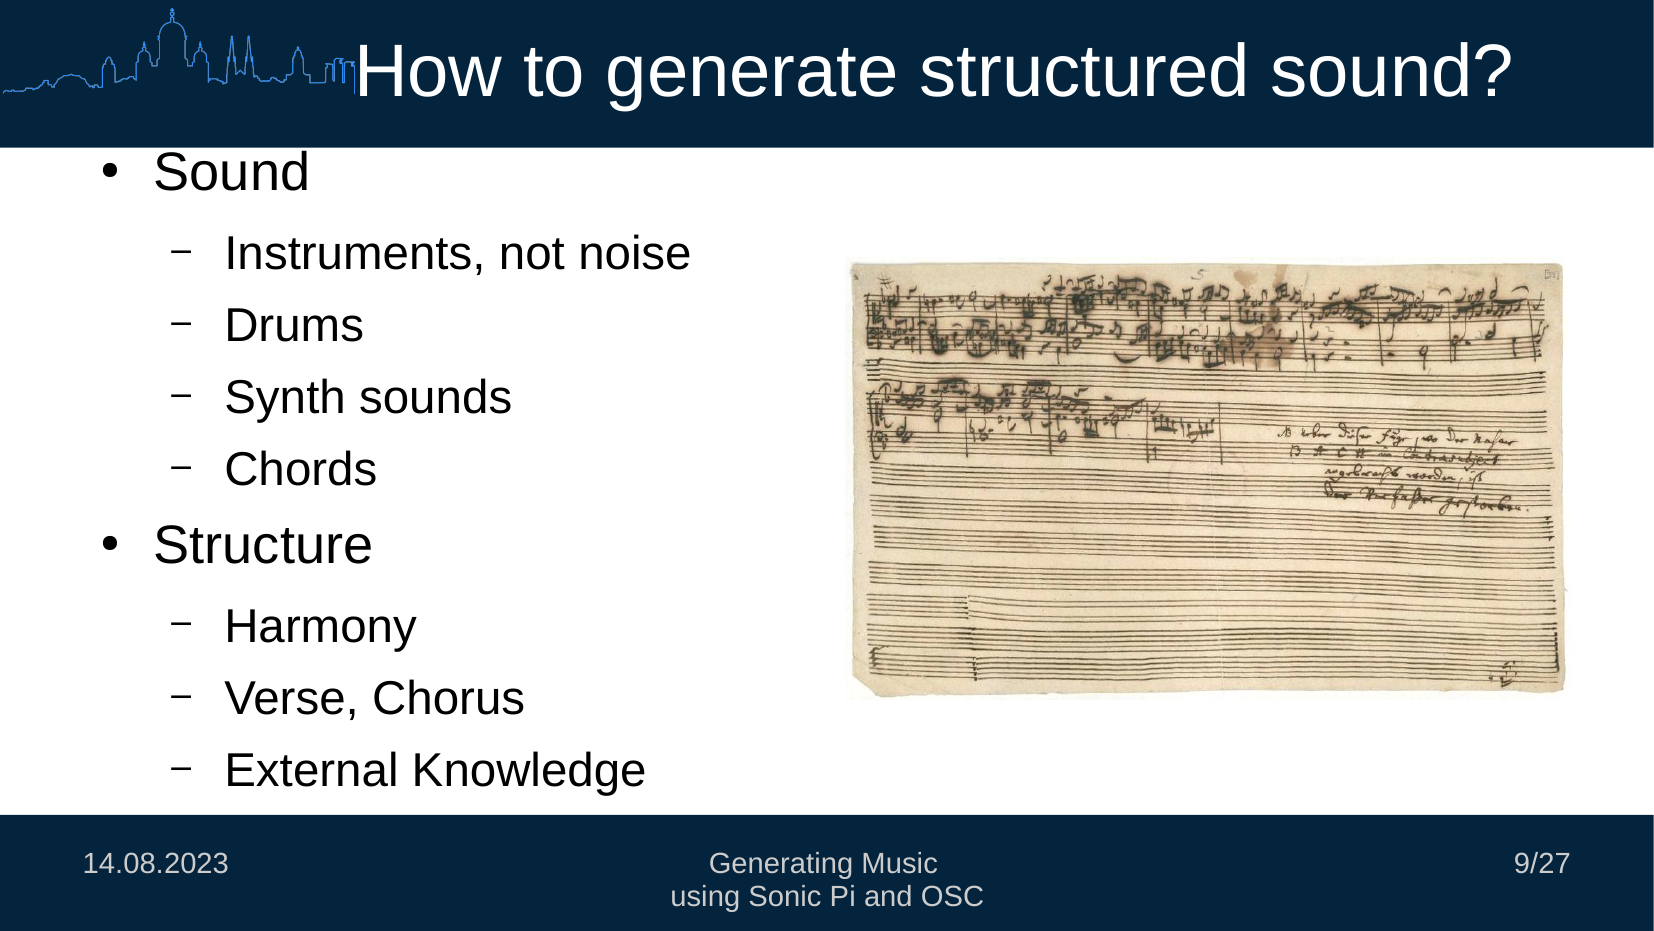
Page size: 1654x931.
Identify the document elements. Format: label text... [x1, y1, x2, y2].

picture [845, 257, 1572, 700]
list Sound Instruments, not noise Drums Synth sounds Chords Structure Harmony Verse, Chorus External Knowledge [82, 141, 809, 815]
title How to generate structured sound? [354, 5, 1654, 136]
picture [3, 8, 354, 94]
